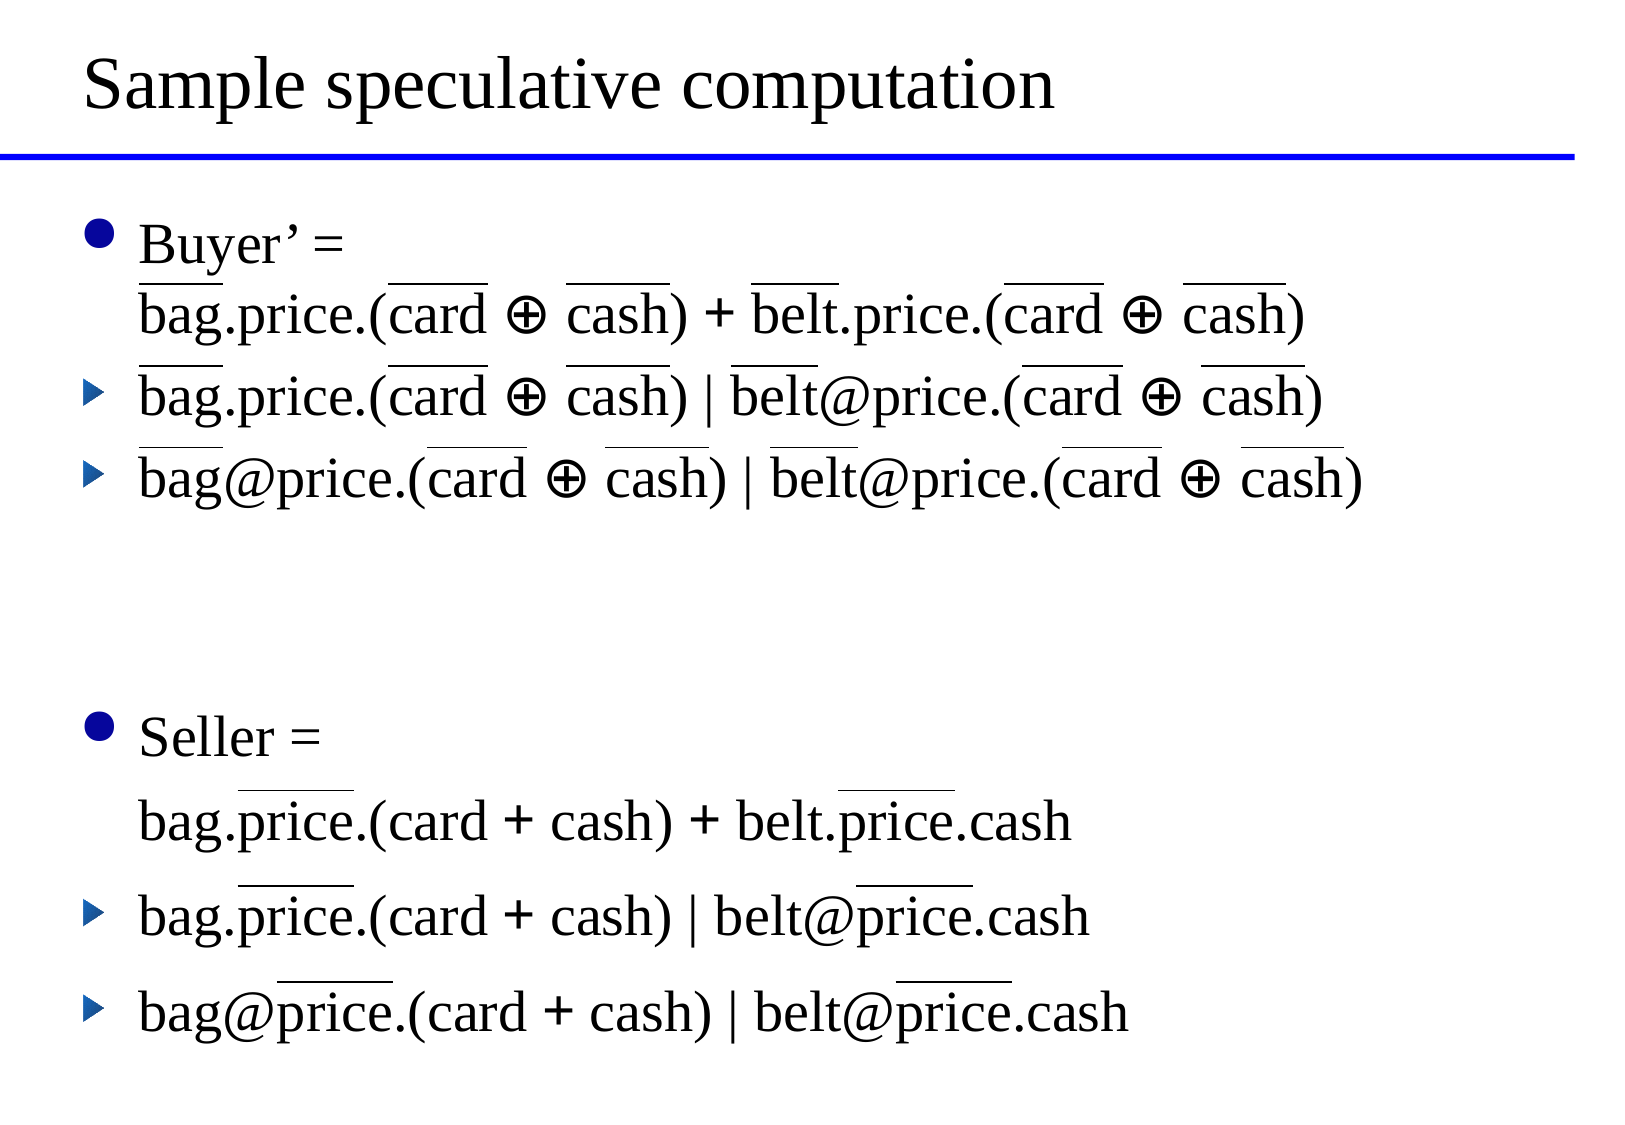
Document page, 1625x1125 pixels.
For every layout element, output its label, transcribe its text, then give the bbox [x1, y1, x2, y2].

title Sample speculative computation [67, 27, 1544, 131]
list Buyer’ = bag.price.(card ⊕ cash) + belt.price.(card ⊕ cash) bag.price.(card ⊕ cash) | belt@price.(card ⊕ cash) bag@price.(card ⊕ cash) | belt@price.(card ⊕ cash) Seller = bag.price.(card + cash) + belt.price.cash bag.price.(card + cash) | belt@price.cash bag@price.(card + cash) | belt@price.cash [67, 198, 1478, 1061]
